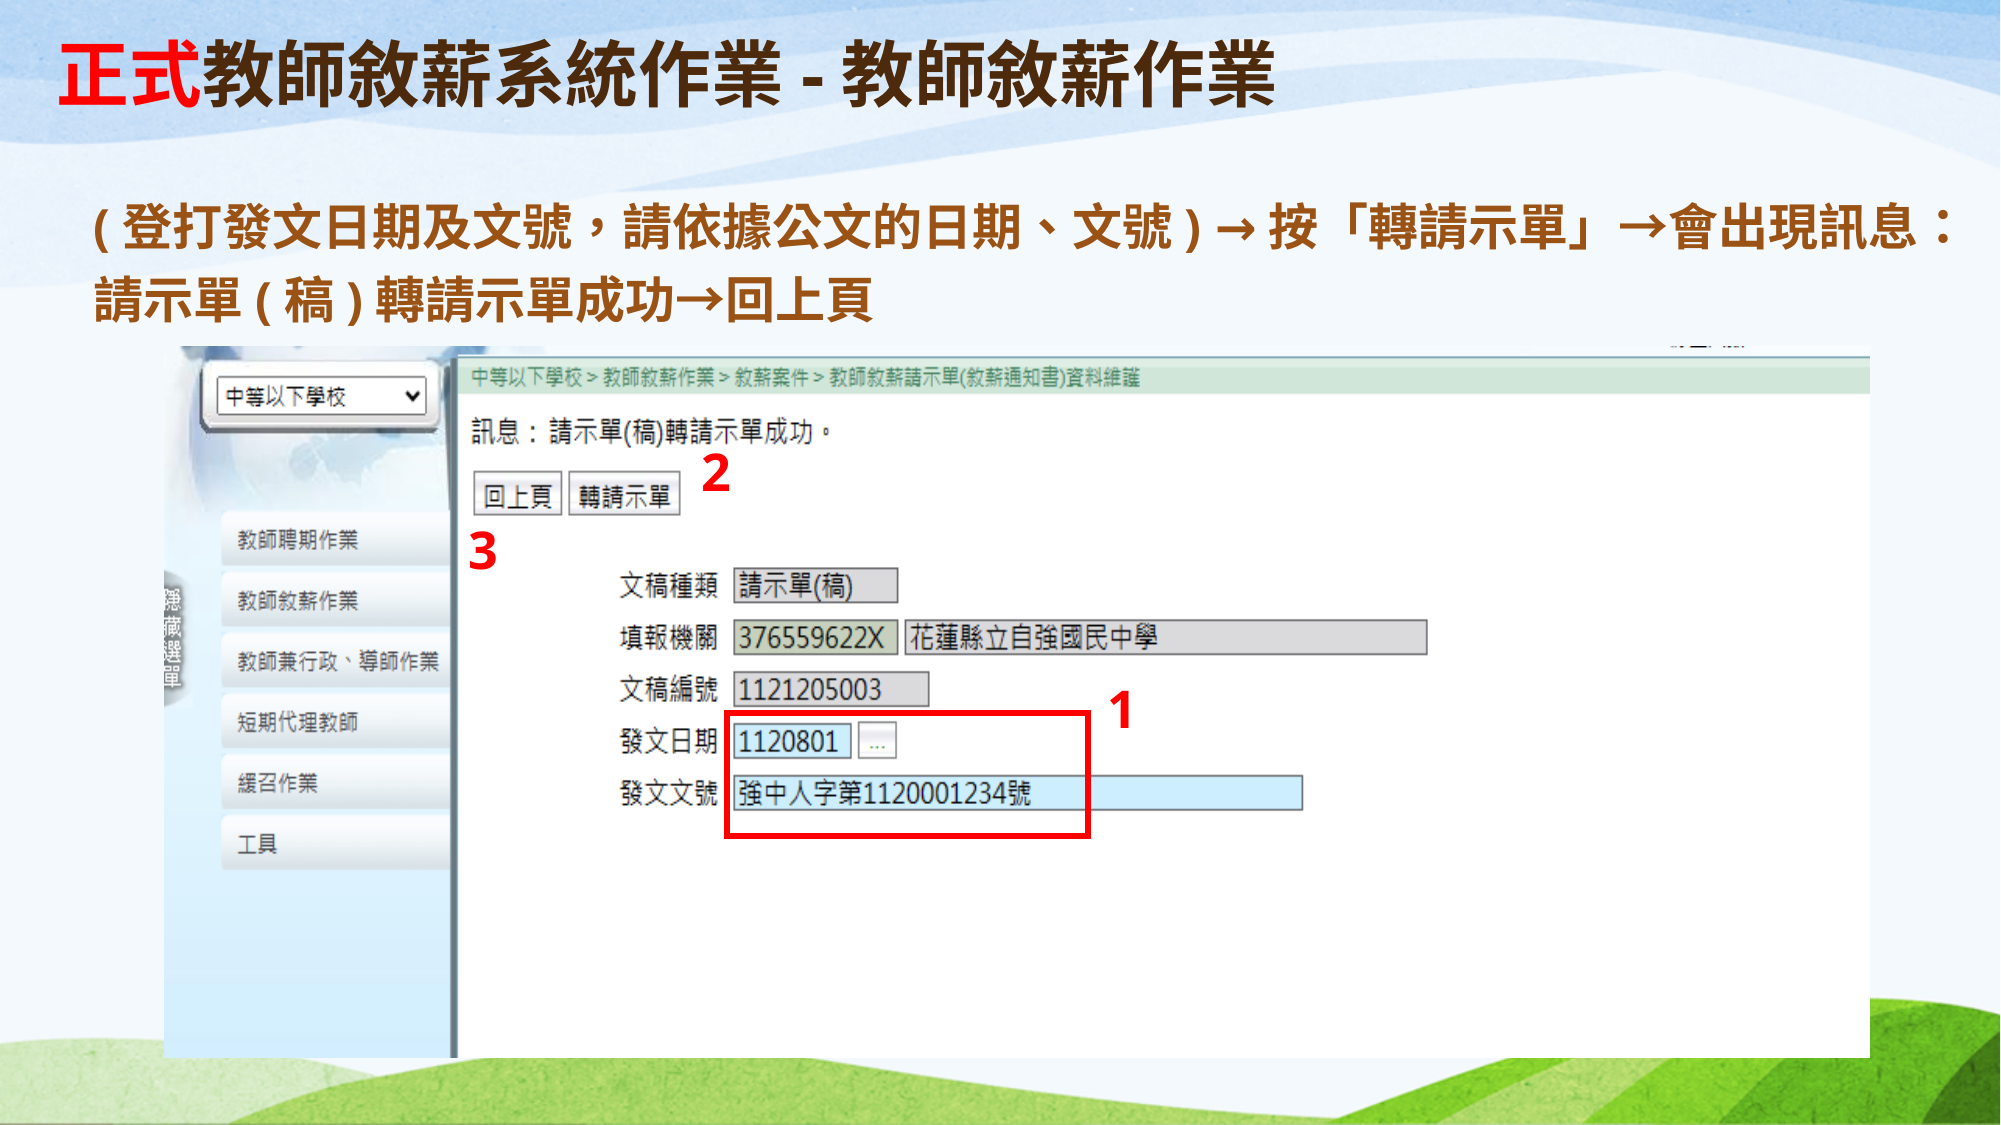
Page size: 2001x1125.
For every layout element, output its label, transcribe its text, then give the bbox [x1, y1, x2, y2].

text_box (登打發文日期及文號，請依據公文的日期、文號) →按「轉請示單」→會出現訊息：請示單(稿)轉請示單成功→回上頁 [78, 238, 1937, 337]
picture [0, 0, 2001, 1125]
text_box 2 [686, 431, 768, 509]
text_box 1 [1092, 668, 1152, 747]
title 正式教師敘薪系統作業-教師敘薪作業 [41, 31, 1385, 125]
text_box 3 [453, 509, 535, 588]
